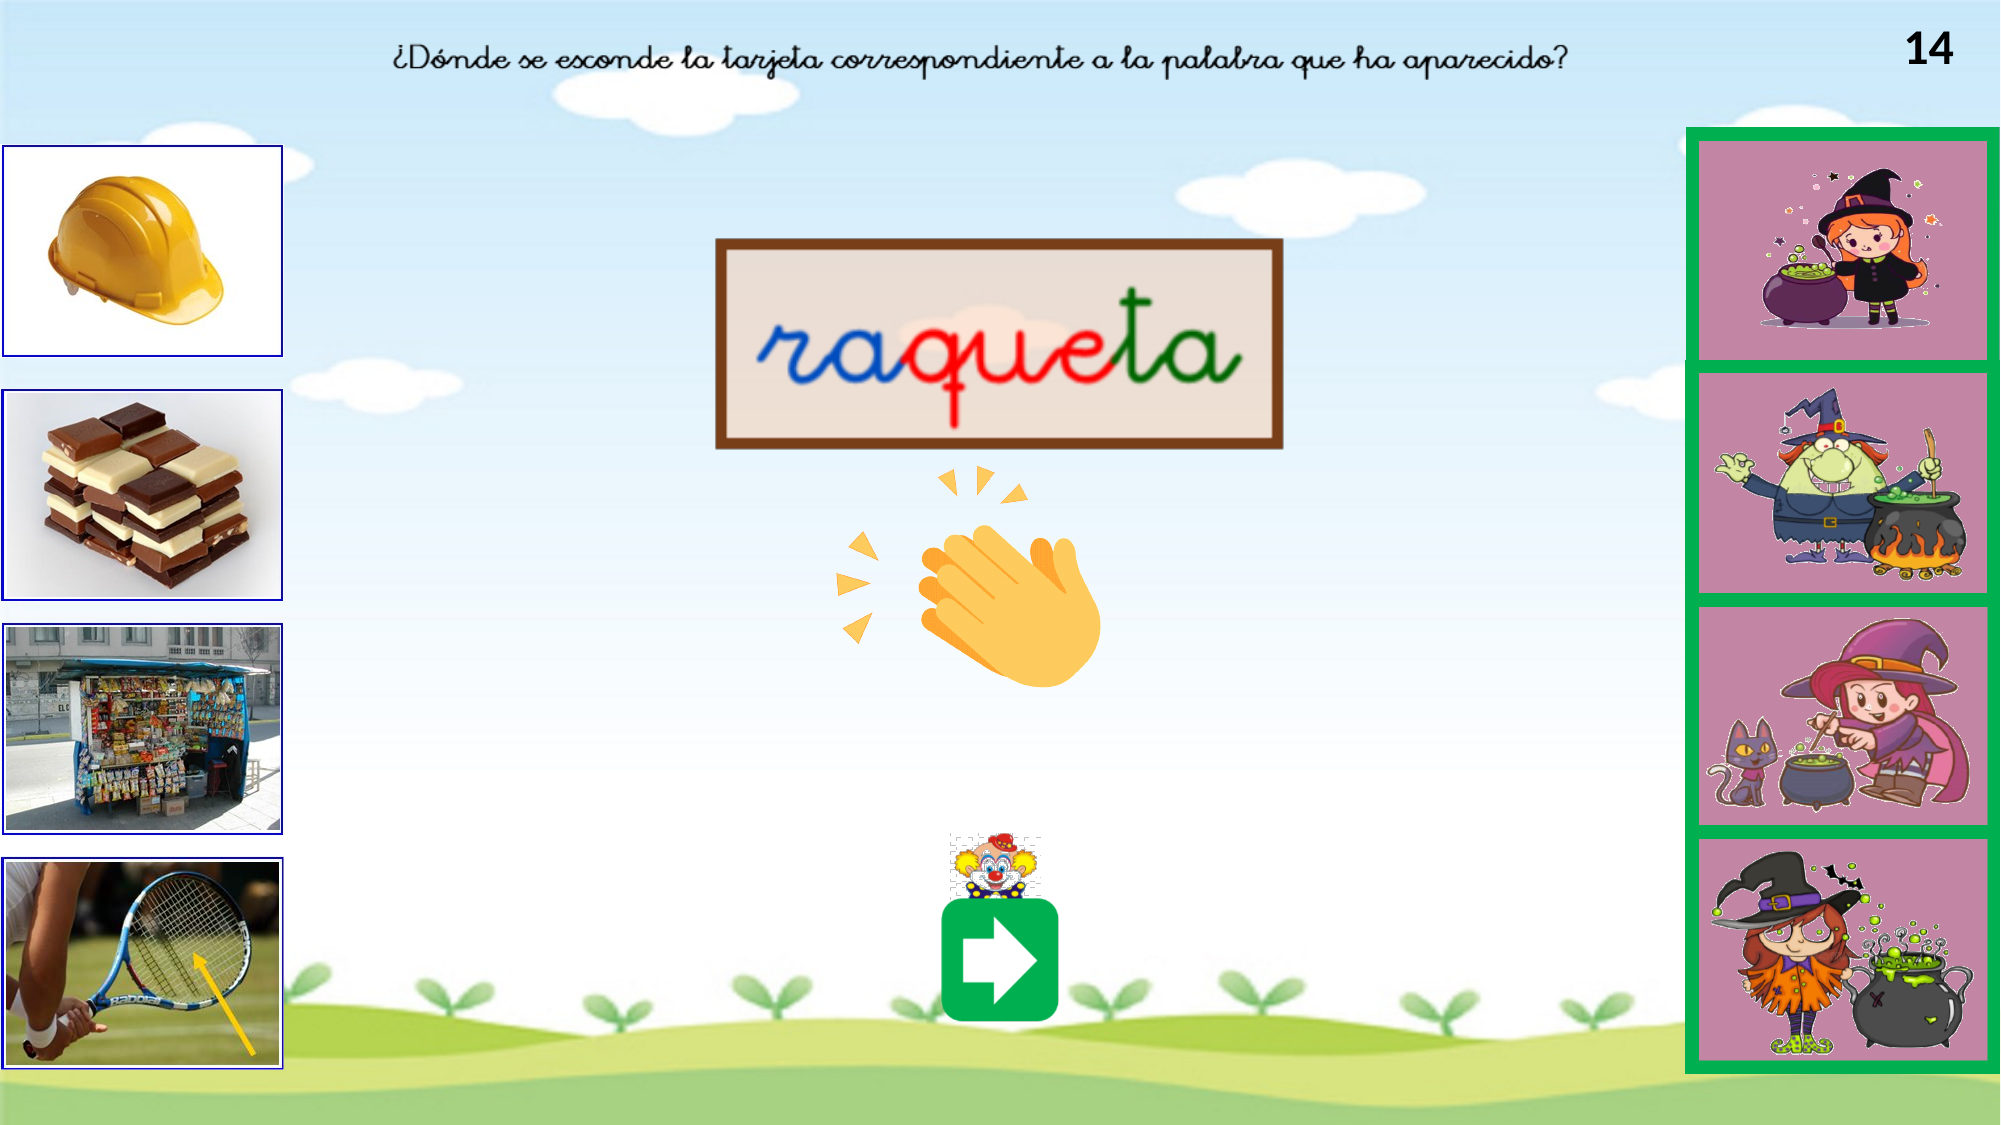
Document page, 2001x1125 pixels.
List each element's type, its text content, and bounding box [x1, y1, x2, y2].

picture [0, 0, 2001, 1125]
text_box 14 [1888, 6, 1975, 82]
